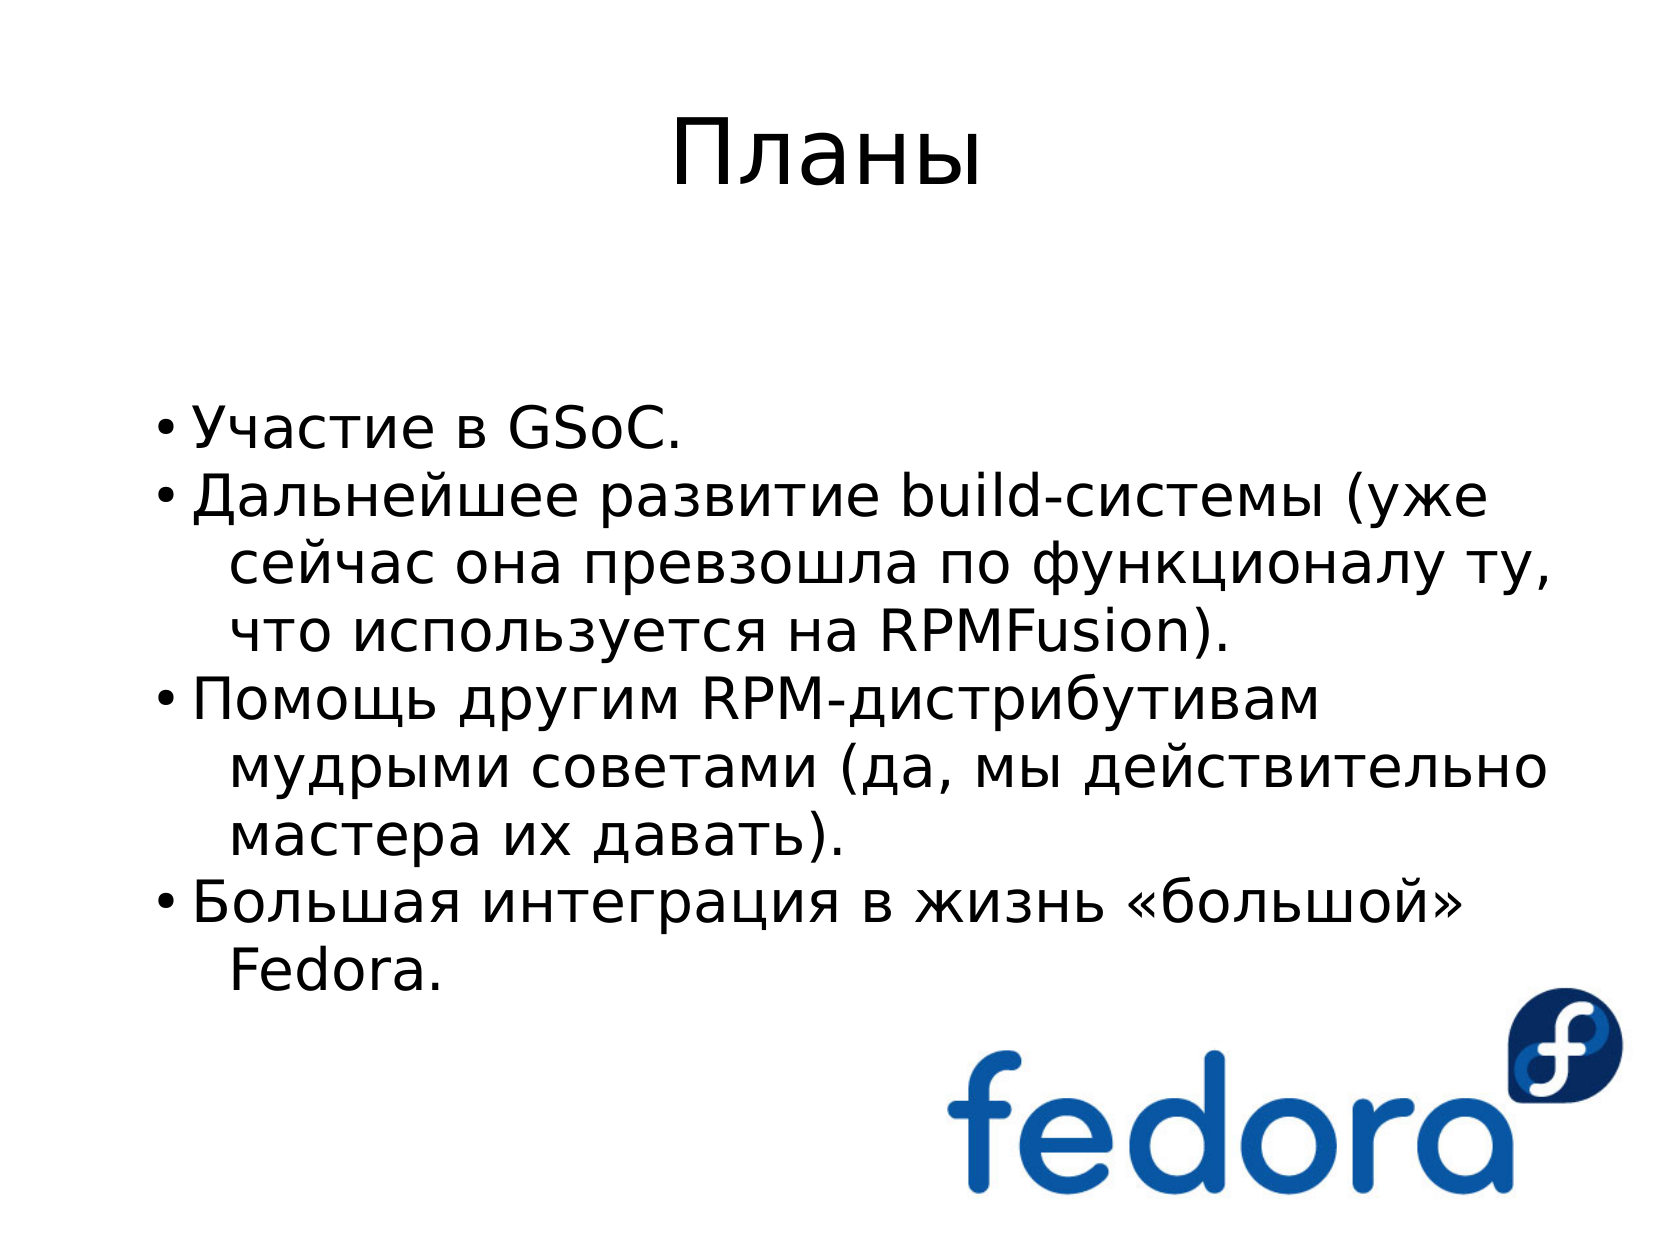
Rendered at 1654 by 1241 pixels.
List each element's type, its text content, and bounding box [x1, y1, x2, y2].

subtitle Участие в GSoC. Дальнейшее развитие build-системы (уже сейчас она превзошла по функционалу ту, что используется на RPMFusion). Помощь другим RPM-дистрибутивам мудрыми советами (да, мы действительно мастера их давать). Большая интеграция в жизнь «большой» Fedora. [82, 290, 1571, 1109]
picture [925, 967, 1638, 1223]
title Планы [82, 49, 1571, 257]
